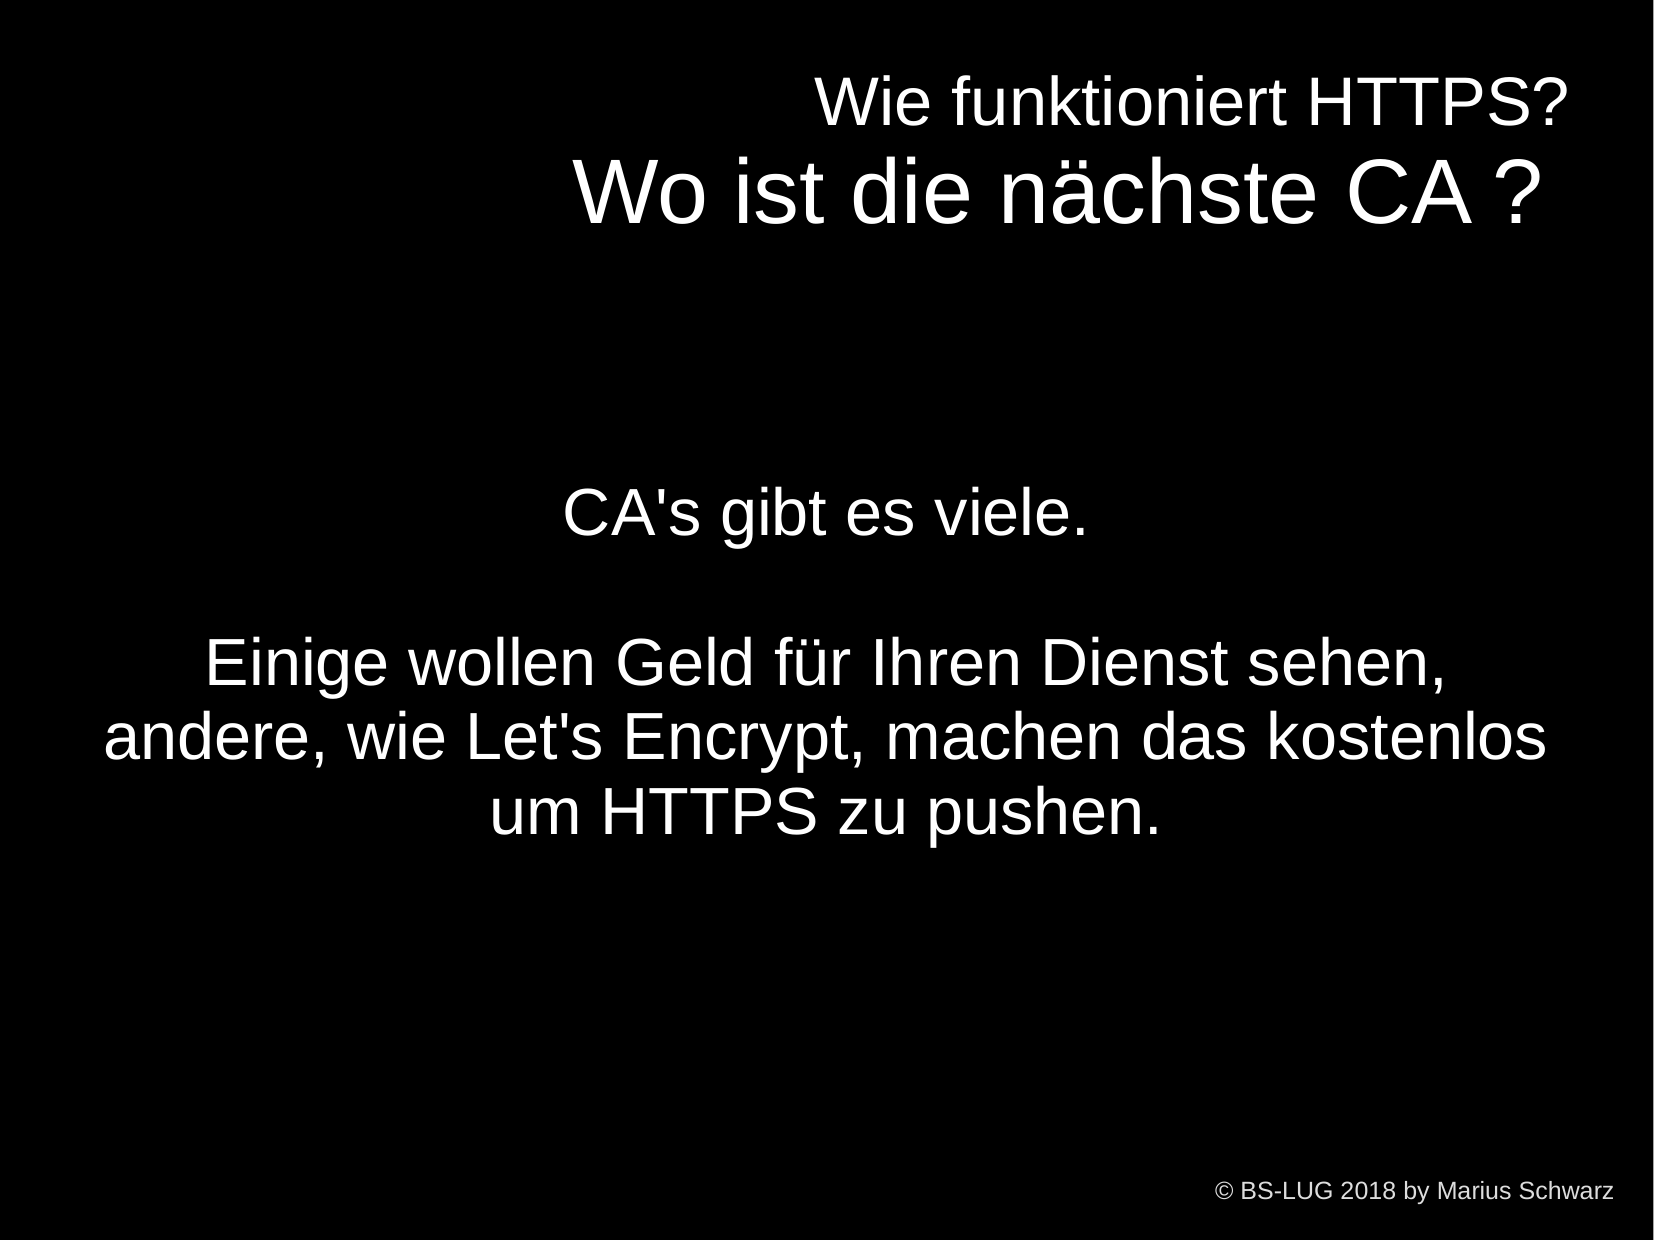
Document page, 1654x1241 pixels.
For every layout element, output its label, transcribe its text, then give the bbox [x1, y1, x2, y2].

subtitle CA's gibt es viele. Einige wollen Geld für Ihren Dienst sehen, andere, wie Let's Encrypt, machen das kostenlos um HTTPS zu pushen. [82, 290, 1571, 1109]
title Wie funktioniert HTTPS? Wo ist die nächste CA ? [82, 49, 1571, 257]
text_box © BS-LUG 2018 by Marius Schwarz [1133, 1169, 1630, 1213]
